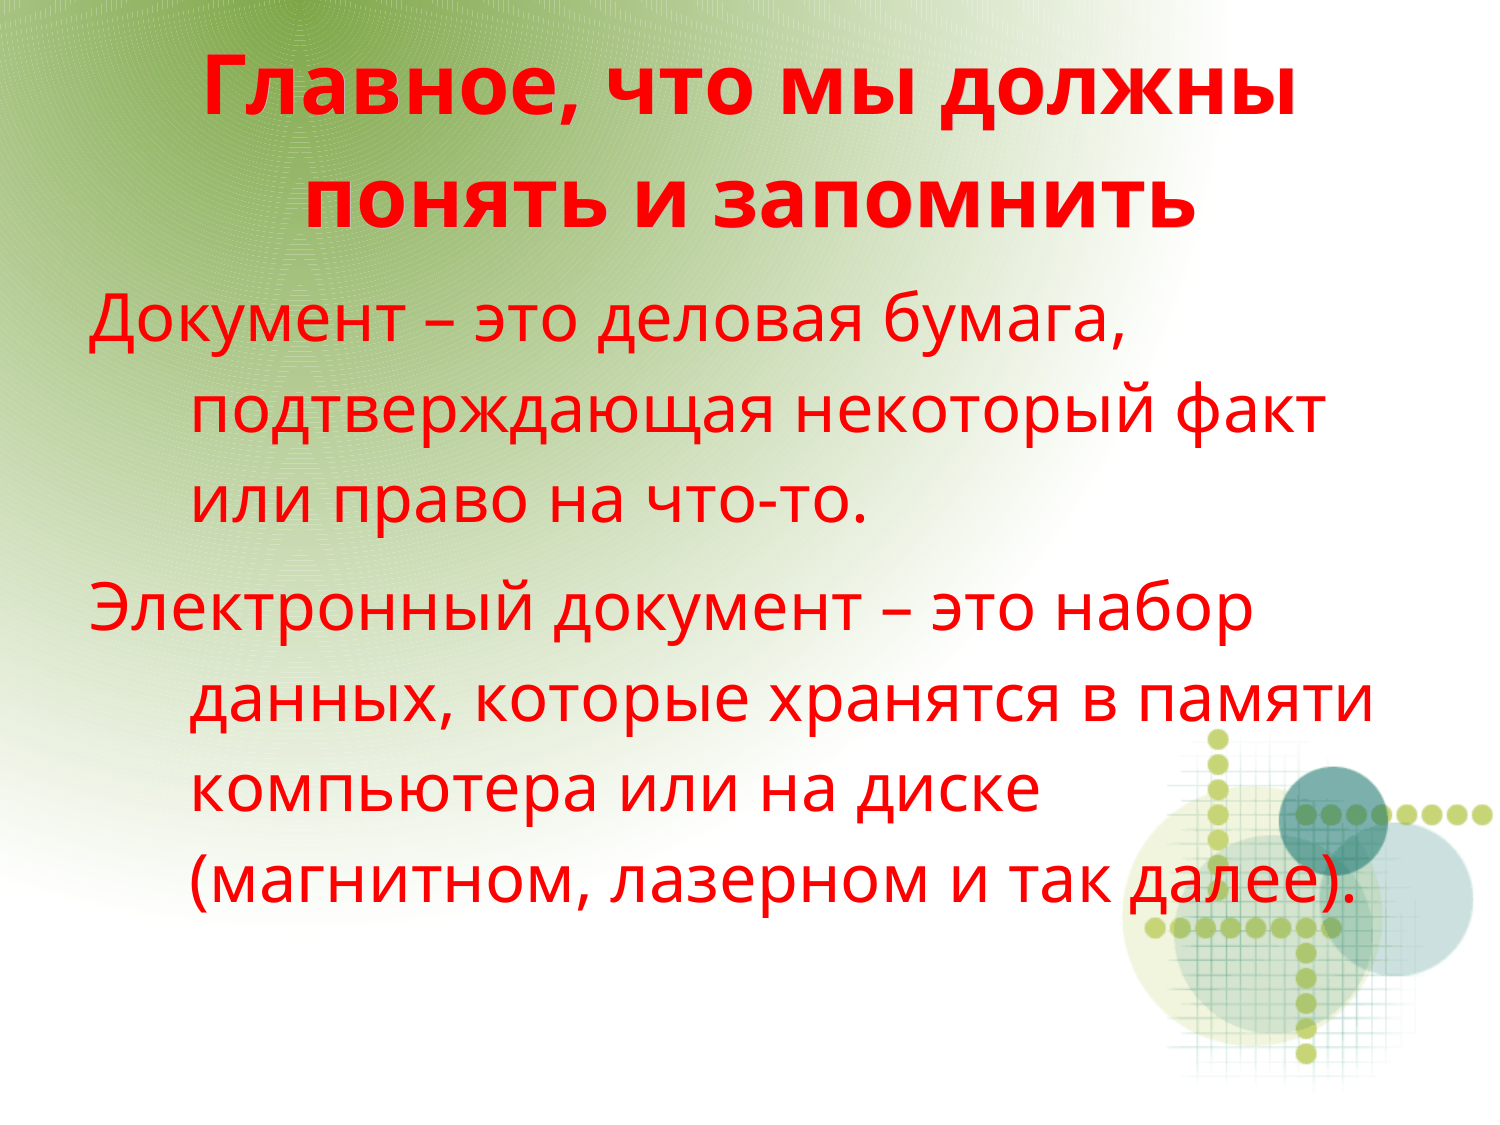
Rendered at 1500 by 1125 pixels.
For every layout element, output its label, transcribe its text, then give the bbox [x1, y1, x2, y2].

title Главное, что мы должны понять и запомнить [75, 15, 1426, 262]
list Документ – это деловая бумага, подтверждающая некоторый факт или право на что-то. Электронный документ – это набор данных, которые хранятся в памяти компьютера или на диске (магнитном, лазерном и так далее). [75, 262, 1426, 1006]
picture [1110, 718, 1500, 1098]
